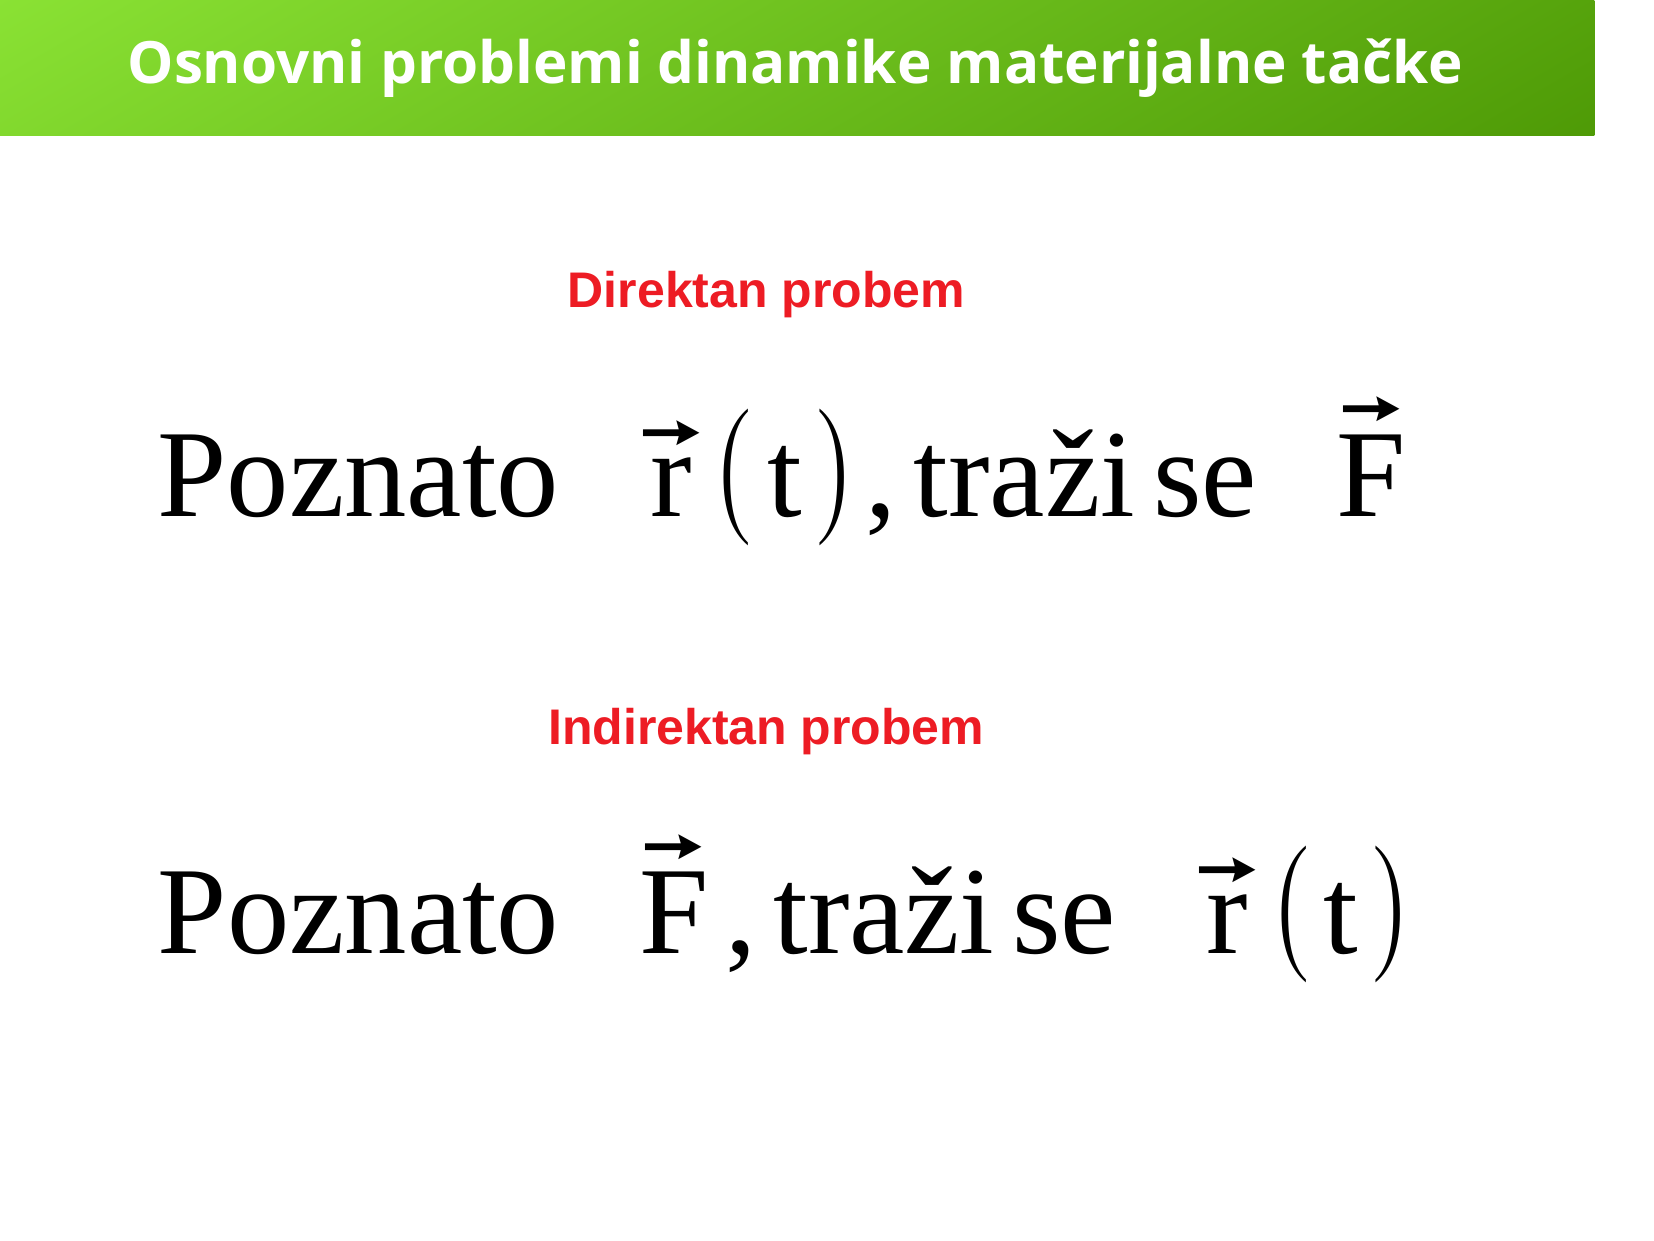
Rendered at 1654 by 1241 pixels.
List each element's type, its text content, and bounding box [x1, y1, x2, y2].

chart [150, 391, 1414, 553]
text_box Direktan probem [360, 255, 1173, 326]
text_box Indirektan probem [360, 692, 1173, 763]
text_box Osnovni problemi dinamike materijalne tačke [0, 17, 1654, 104]
chart [150, 828, 1418, 991]
